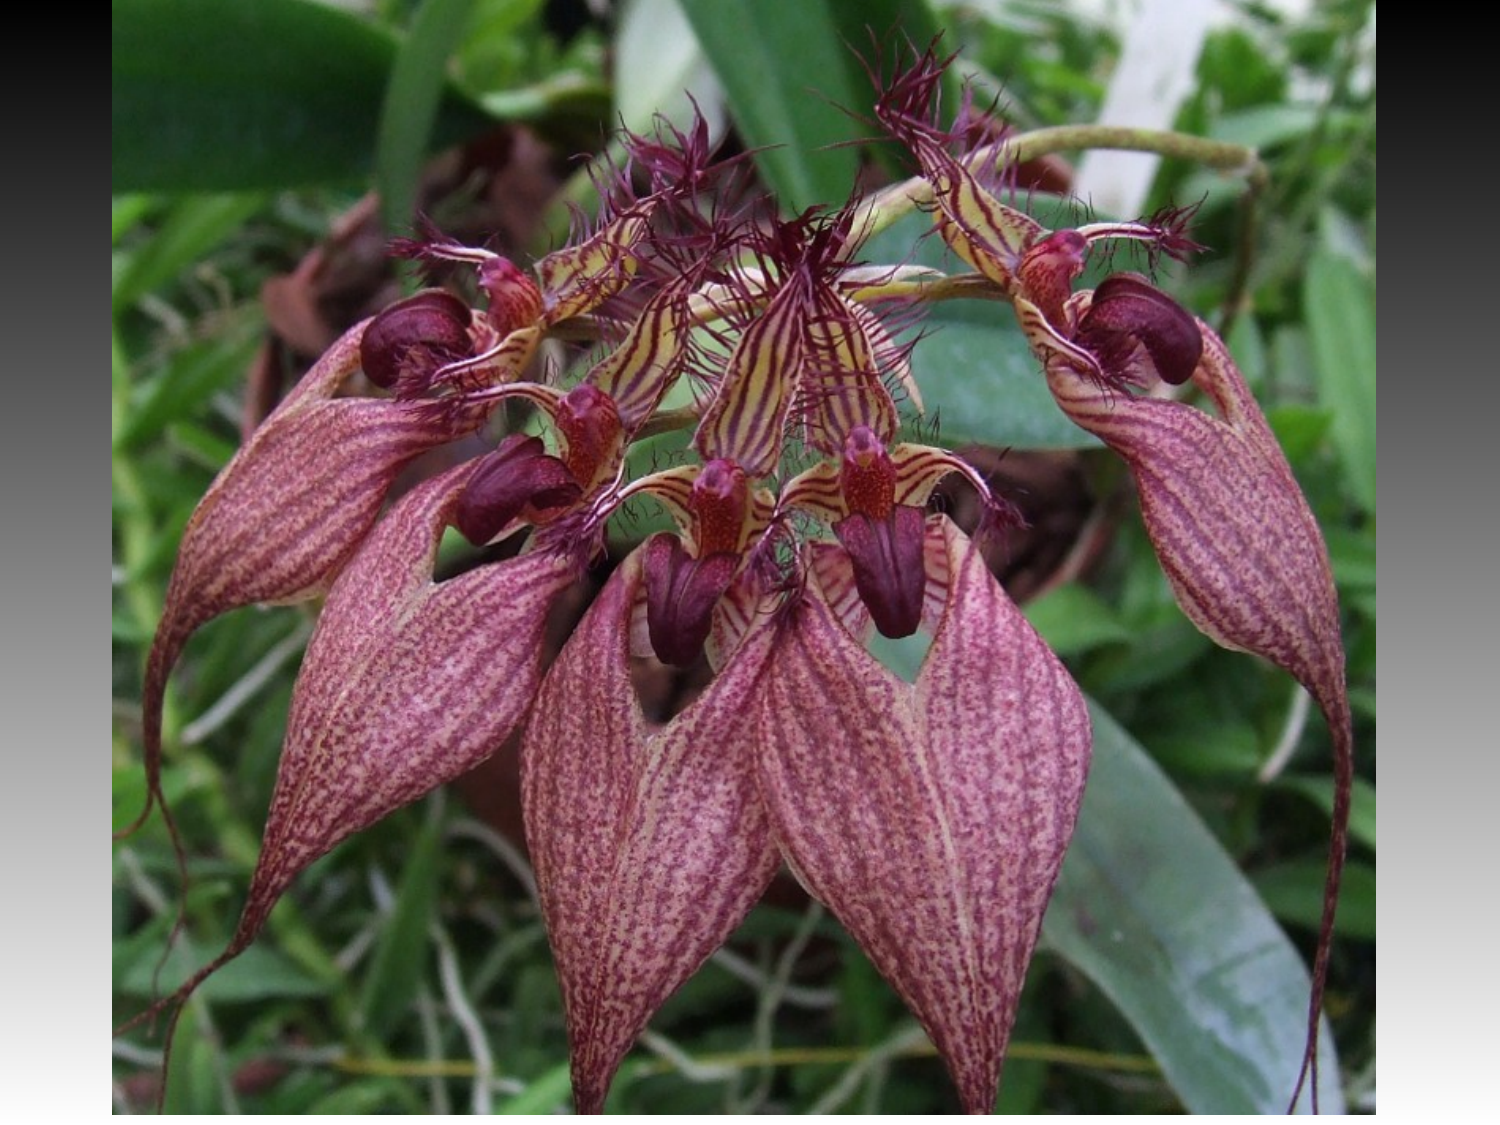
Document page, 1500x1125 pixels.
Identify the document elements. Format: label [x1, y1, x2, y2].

picture [112, 0, 1376, 1115]
